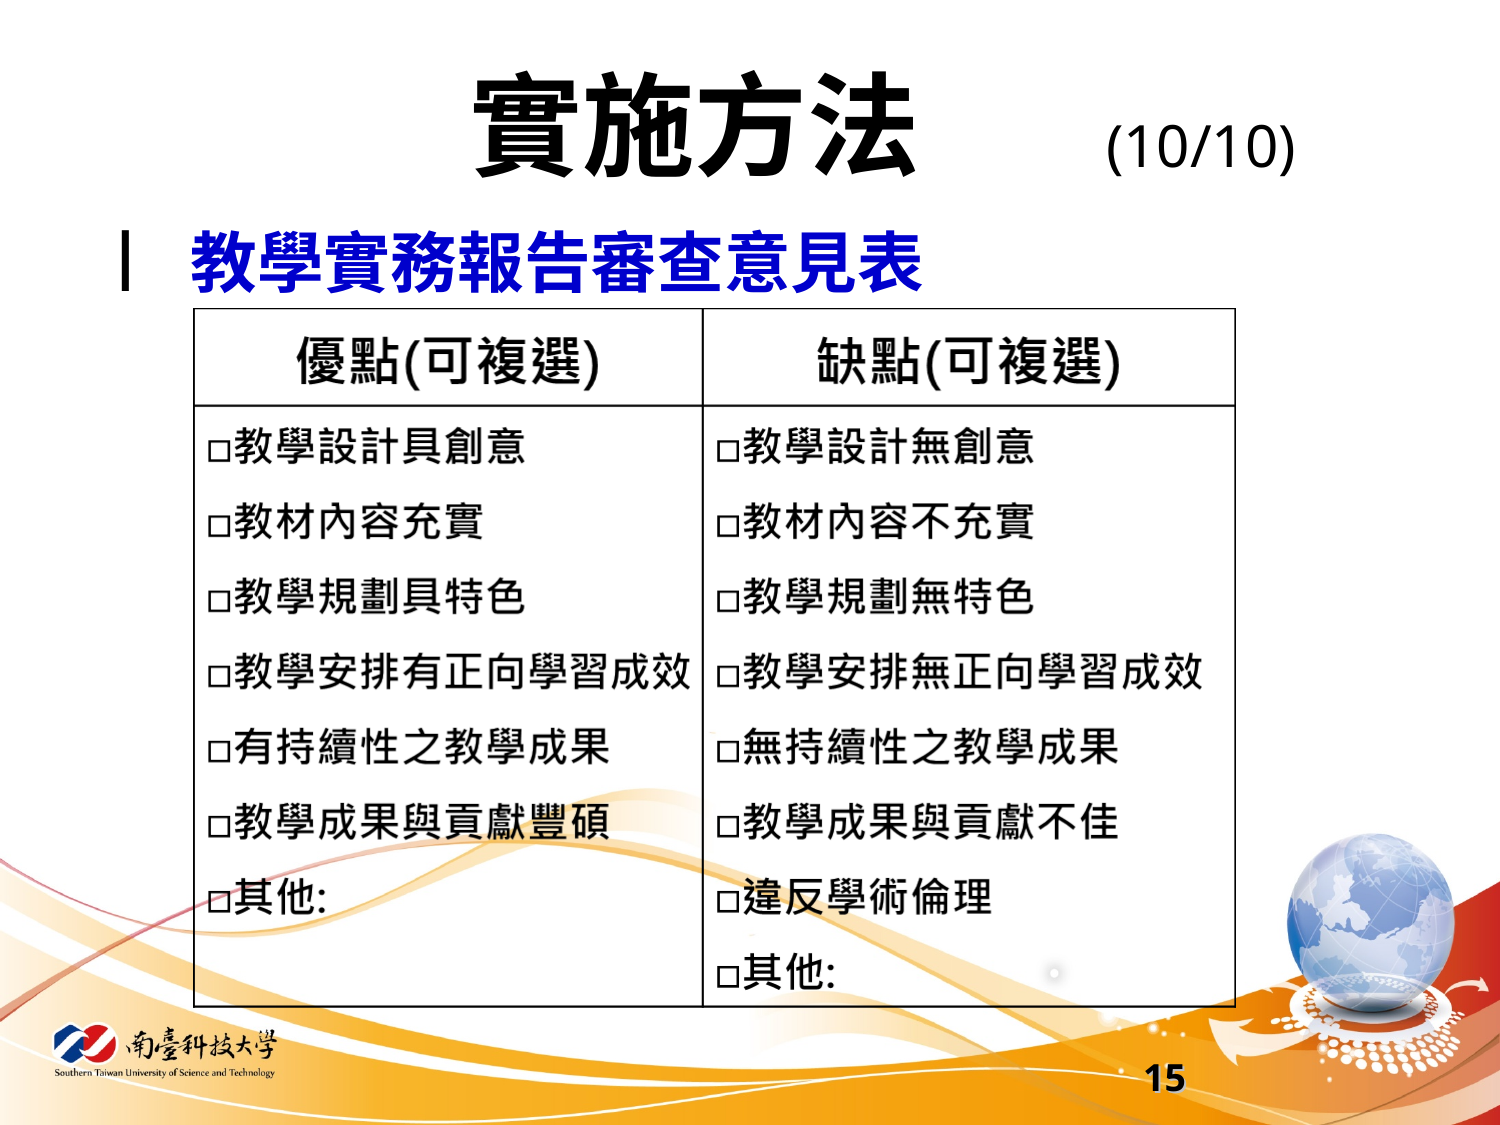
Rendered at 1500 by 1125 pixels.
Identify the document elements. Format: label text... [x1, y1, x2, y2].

text_box 15 [1128, 1046, 1479, 1107]
text_box 實施方法 (10/10) [41, 22, 1447, 204]
text_box 教學實務報告審查意見表 [100, 213, 1270, 310]
picture [193, 308, 1236, 1023]
